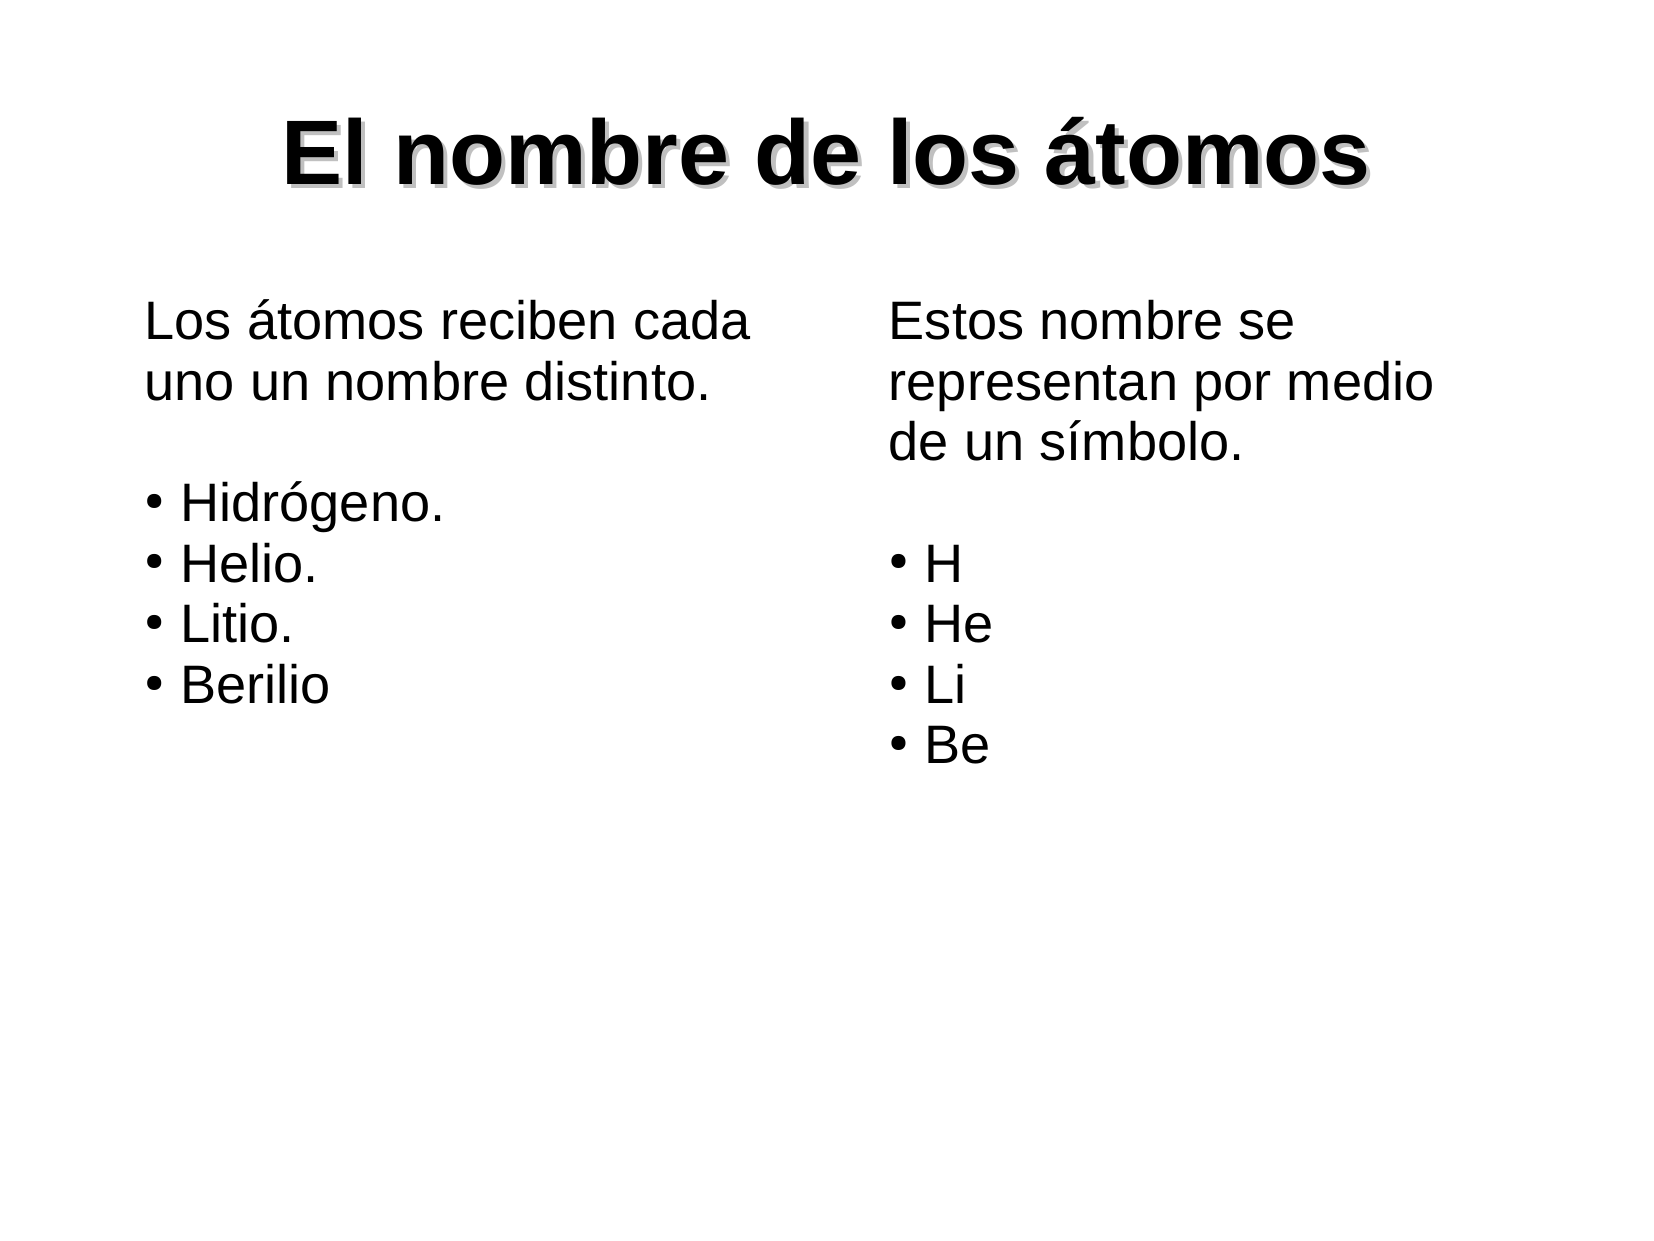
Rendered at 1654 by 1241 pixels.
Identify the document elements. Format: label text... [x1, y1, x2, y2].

text_box Estos nombre se representan por medio de un símbolo. H He Li Be [874, 283, 1512, 783]
title El nombre de los átomos [82, 49, 1571, 257]
text_box Los átomos reciben cada uno un nombre distinto. Hidrógeno. Helio. Litio. Berilio [129, 283, 804, 723]
